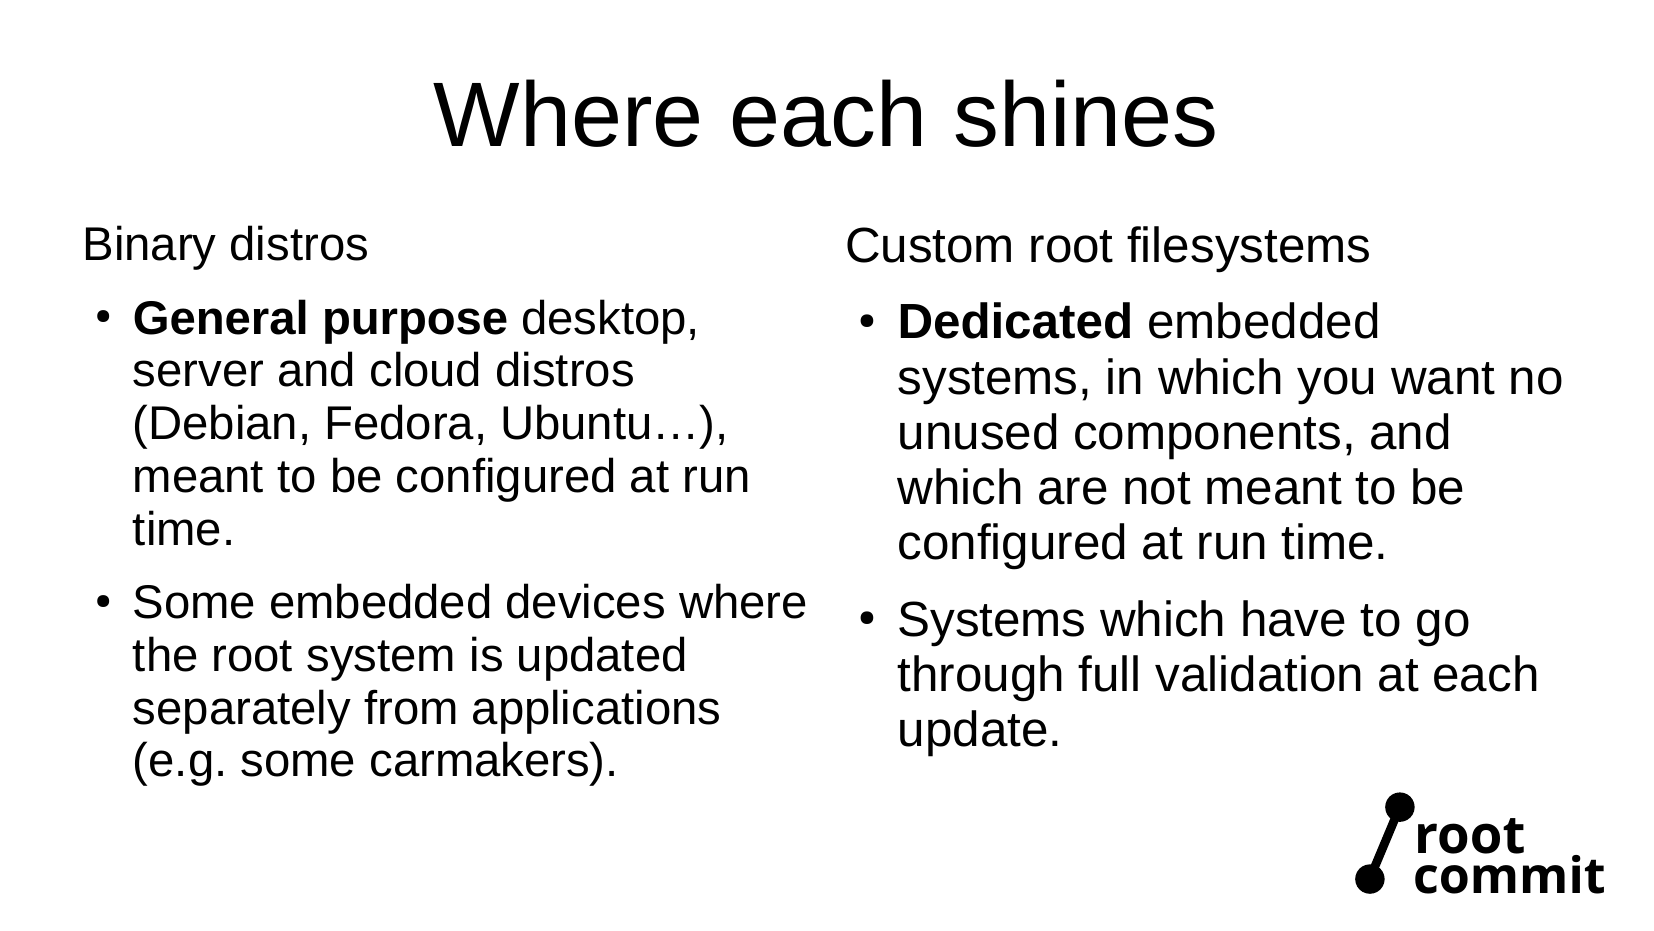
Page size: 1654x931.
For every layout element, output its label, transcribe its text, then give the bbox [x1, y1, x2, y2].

list Binary distros General purpose desktop, server and cloud distros (Debian, Fedora, Ubuntu…), meant to be configured at run time. Some embedded devices where the root system is updated separately from applications (e.g. some carmakers). [82, 217, 809, 788]
title Where each shines [82, 37, 1571, 193]
list Custom root filesystems Dedicated embedded systems, in which you want no unused components, and which are not meant to be configured at run time. Systems which have to go through full validation at each update. [845, 217, 1572, 758]
